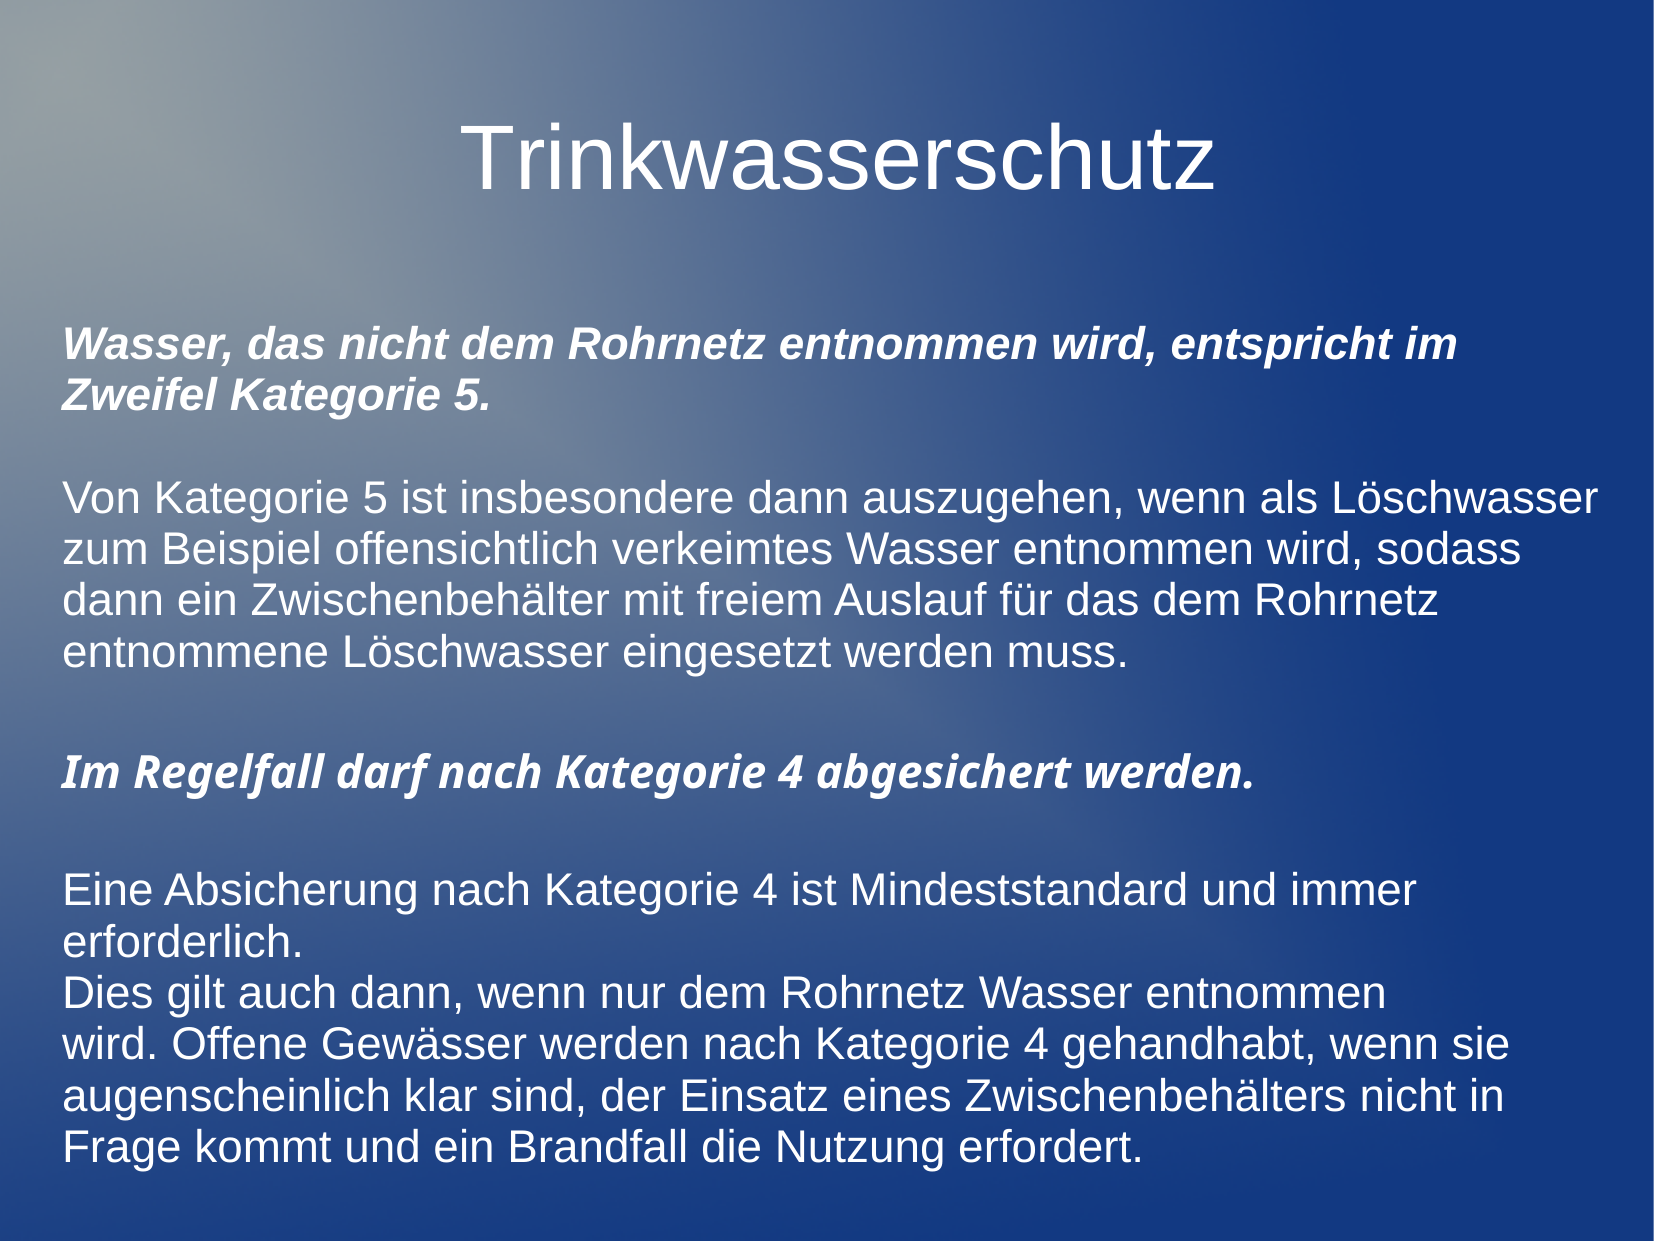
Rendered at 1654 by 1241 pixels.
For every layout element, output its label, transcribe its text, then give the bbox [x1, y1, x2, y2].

title Trinkwasserschutz [82, 49, 1571, 248]
text_box Wasser, das nicht dem Rohrnetz entnommen wird, entspricht im Zweifel Kategorie 5. Von Kategorie 5 ist insbesondere dann auszugehen, wenn als Löschwasser zum Beispiel offensichtlich verkeimtes Wasser entnommen wird, sodass dann ein Zwischenbehälter mit freiem Auslauf für das dem Rohrnetz entnommene Löschwasser eingesetzt werden muss. Im Regelfall darf nach Kategorie 4 abgesichert werden. Eine Absicherung nach Kategorie 4 ist Mindeststandard und immer erforderlich. Dies gilt auch dann, wenn nur dem Rohrnetz Wasser entnommen wird. Offene Gewässer werden nach Kategorie 4 gehandhabt, wenn sie augenscheinlich klar sind, der Einsatz eines Zwischenbehälters nicht in Frage kommt und ein Brandfall die Nutzung erfordert. [47, 248, 1630, 1193]
